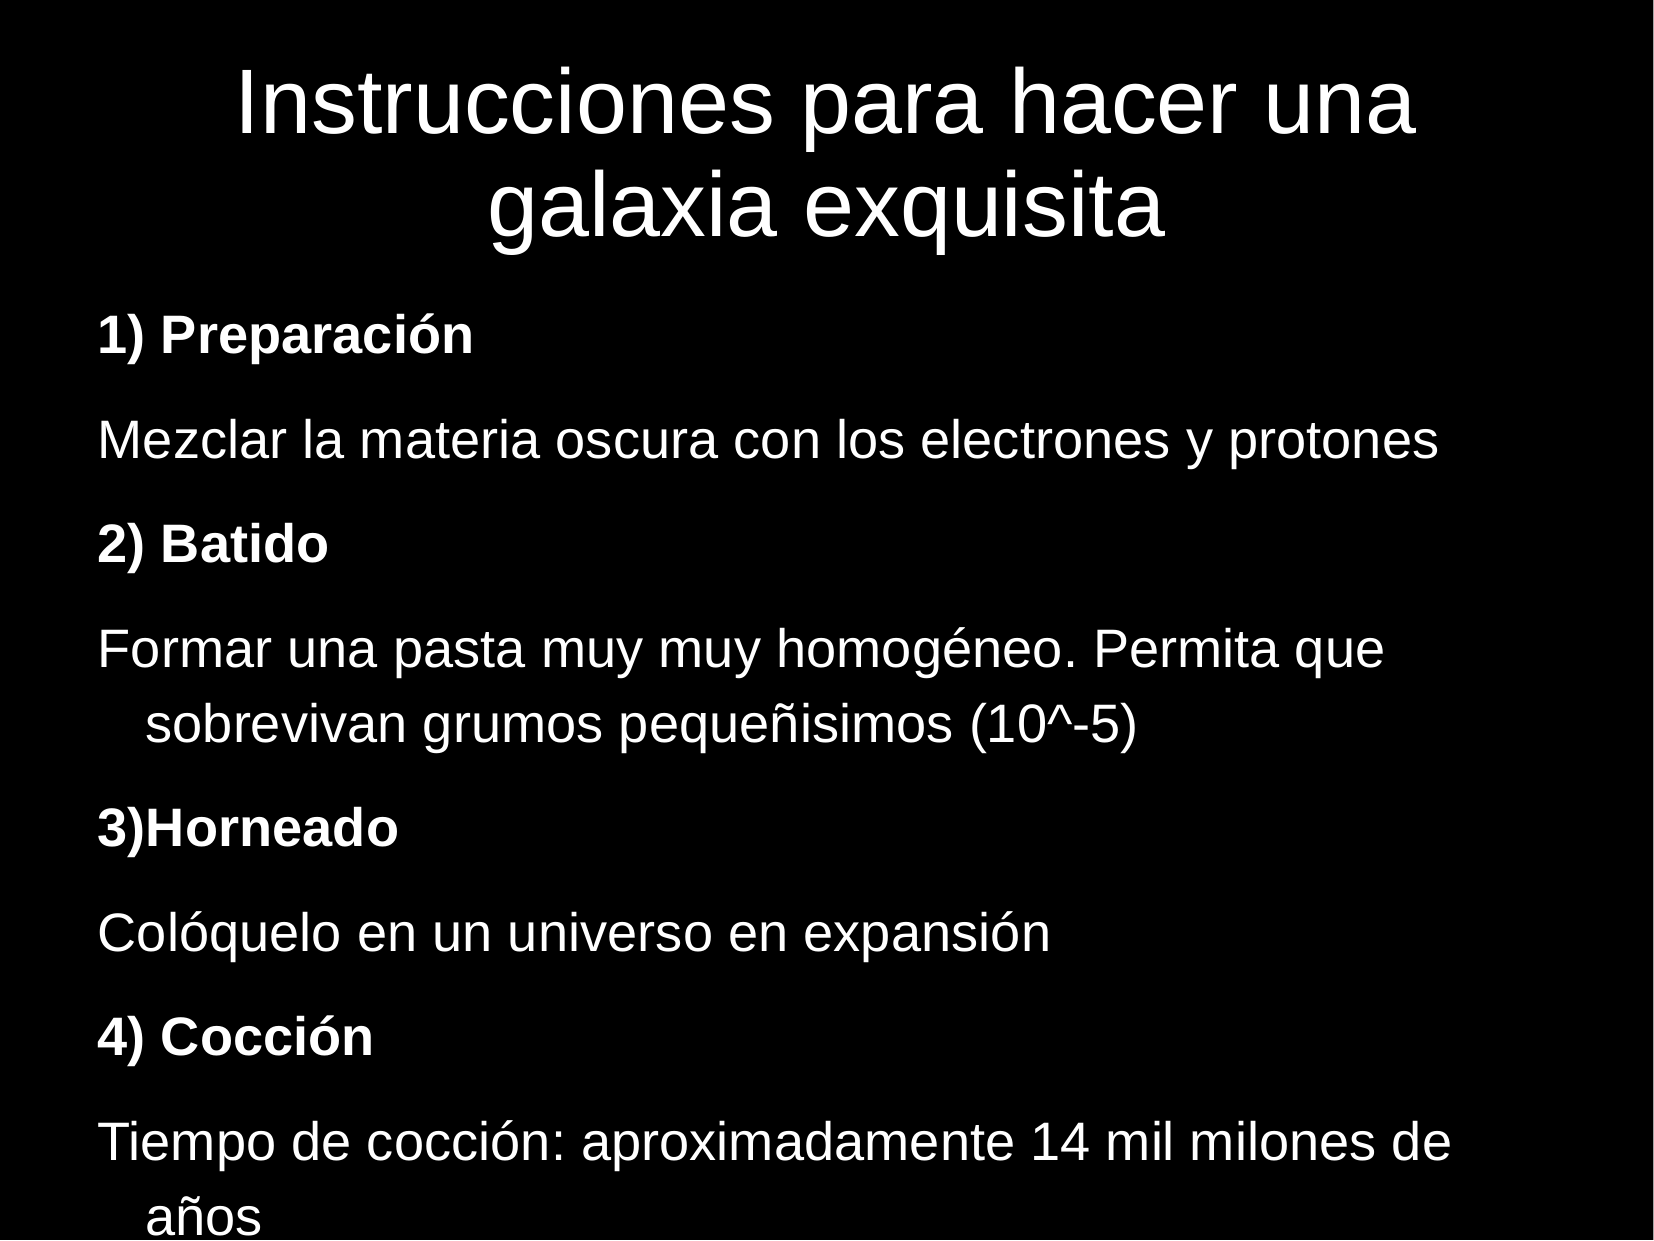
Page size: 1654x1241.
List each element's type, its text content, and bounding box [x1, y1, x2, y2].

list 1) Preparación Mezclar la materia oscura con los electrones y protones 2) Batido Formar una pasta muy muy homogéneo. Permita que sobrevivan grumos pequeñisimos (10^-5) 3)Horneado Colóquelo en un universo en expansión 4) Cocción Tiempo de cocción: aproximadamente 14 mil milones de años [82, 290, 1571, 1241]
title Instrucciones para hacer una galaxia exquisita [82, 39, 1571, 267]
